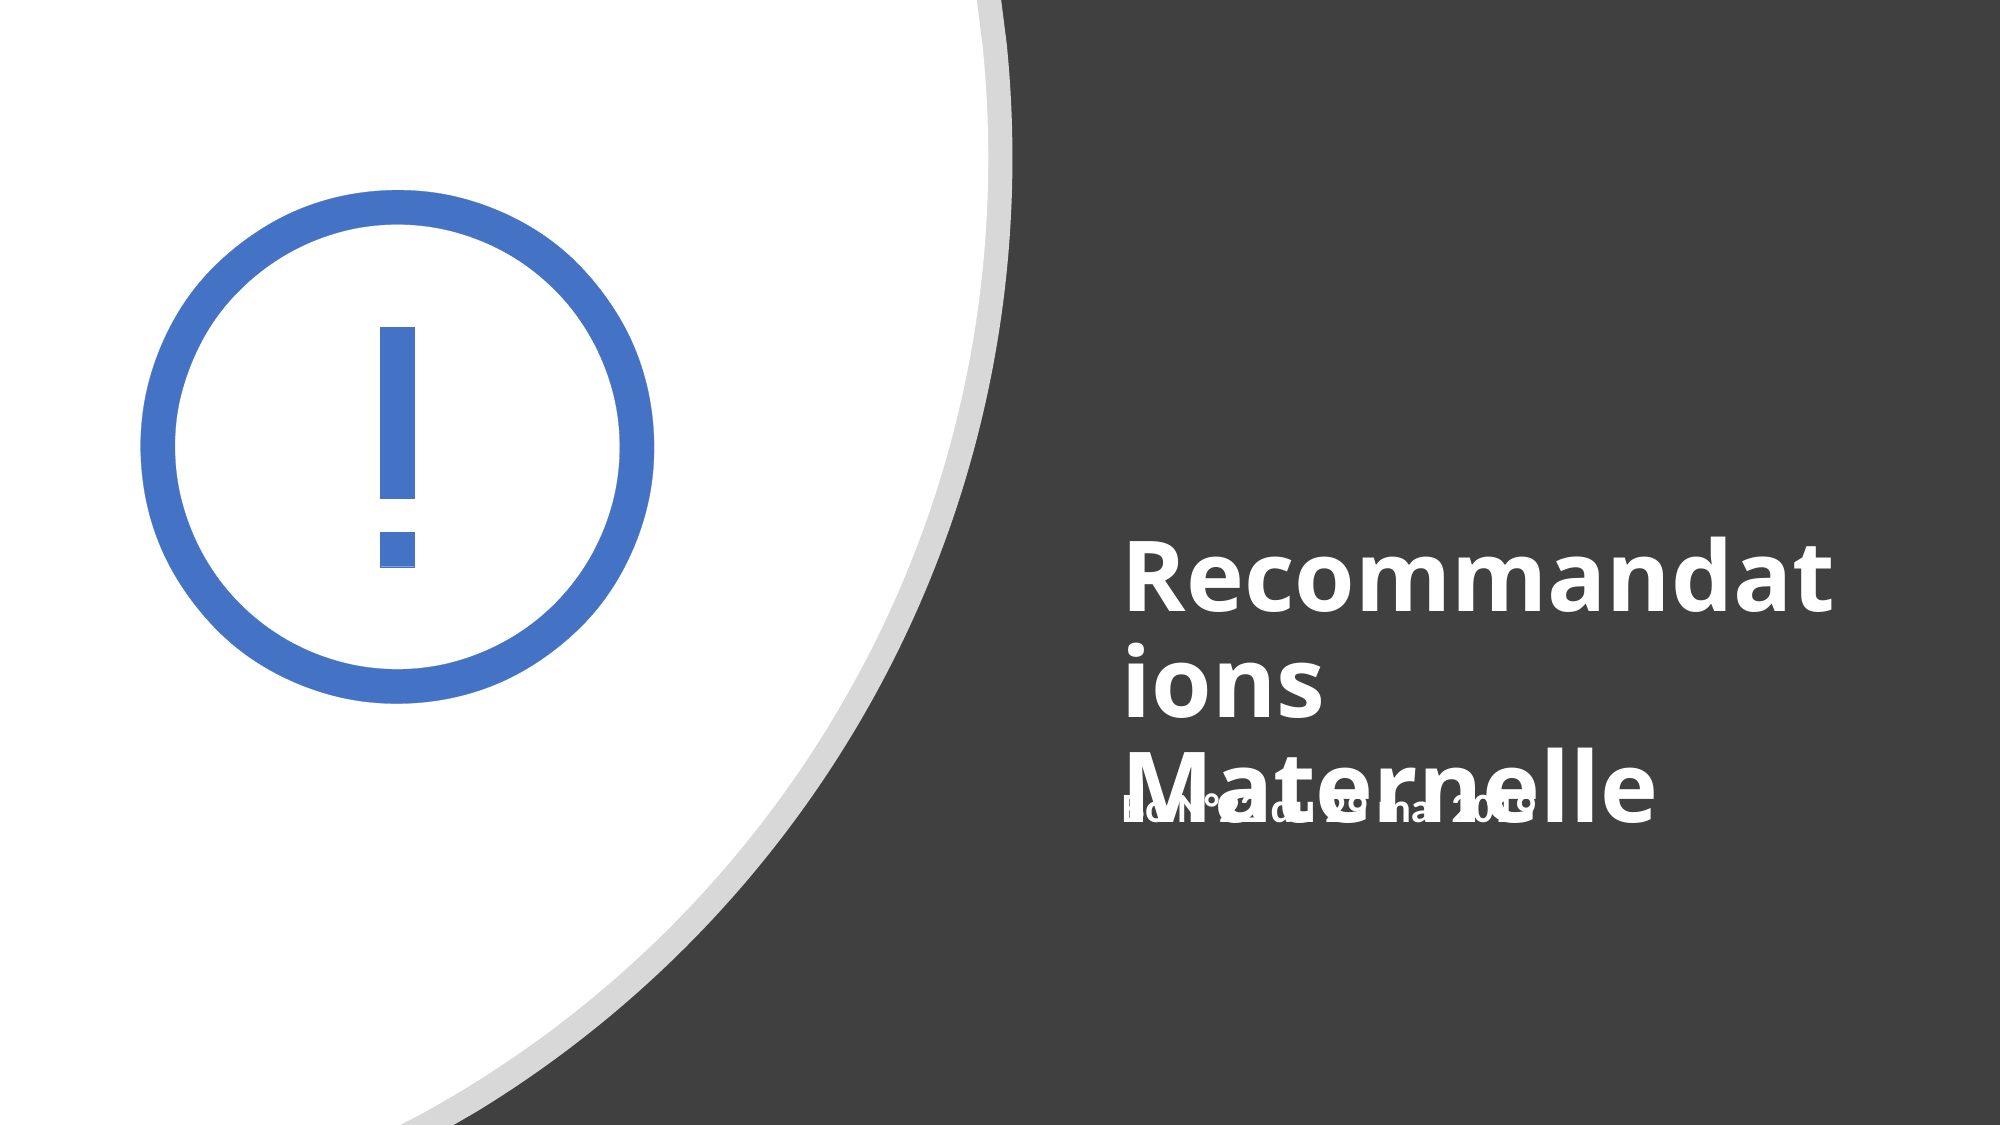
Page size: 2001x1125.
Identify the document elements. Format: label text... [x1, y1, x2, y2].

text_box [0, 0, 2000, 1125]
subtitle Bo N°22 du 29 mai 2019 [1106, 779, 1869, 968]
title Recommandations Maternelle [1106, 519, 1869, 767]
picture [68, 118, 733, 783]
